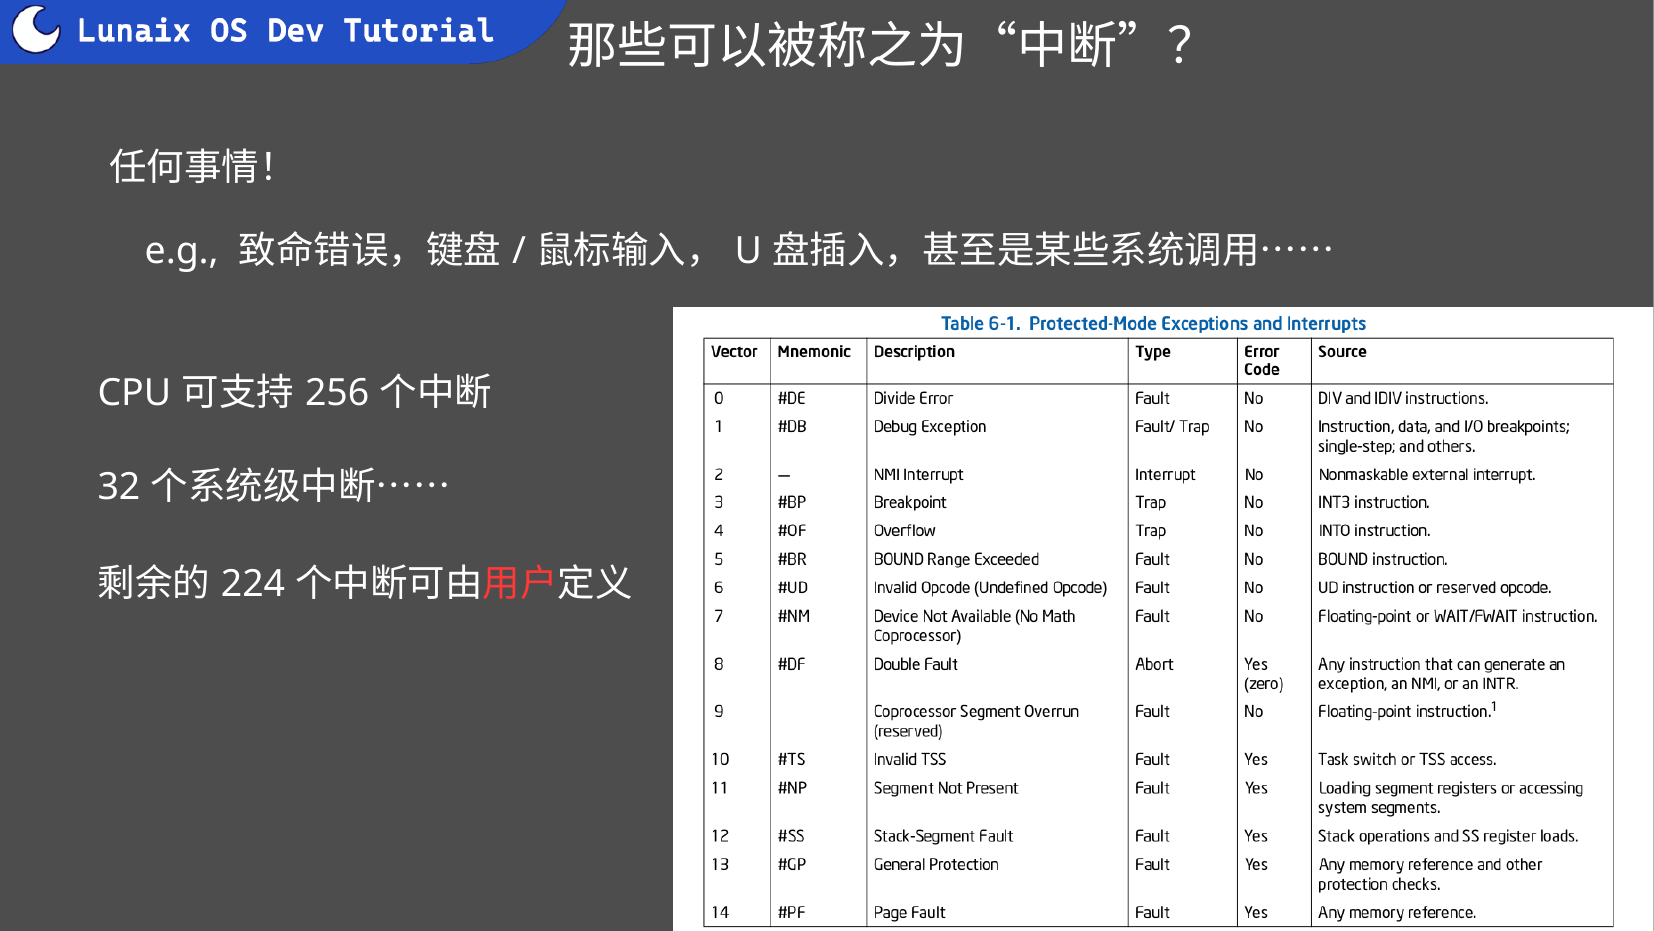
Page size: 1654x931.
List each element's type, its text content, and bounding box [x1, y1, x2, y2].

title 那些可以被称之为“中断”？ [566, 0, 1654, 83]
text_box e.g., 致命错误，键盘/鼠标输入，U盘插入，甚至是某些系统调用…… [129, 212, 1382, 296]
picture [0, 0, 1654, 931]
text_box 剩余的224个中断可由用户定义 [82, 545, 673, 615]
text_box CPU可支持256个中断 [82, 354, 673, 424]
text_box 32个系统级中断…… [82, 448, 673, 518]
text_box 任何事情！ [94, 129, 697, 200]
